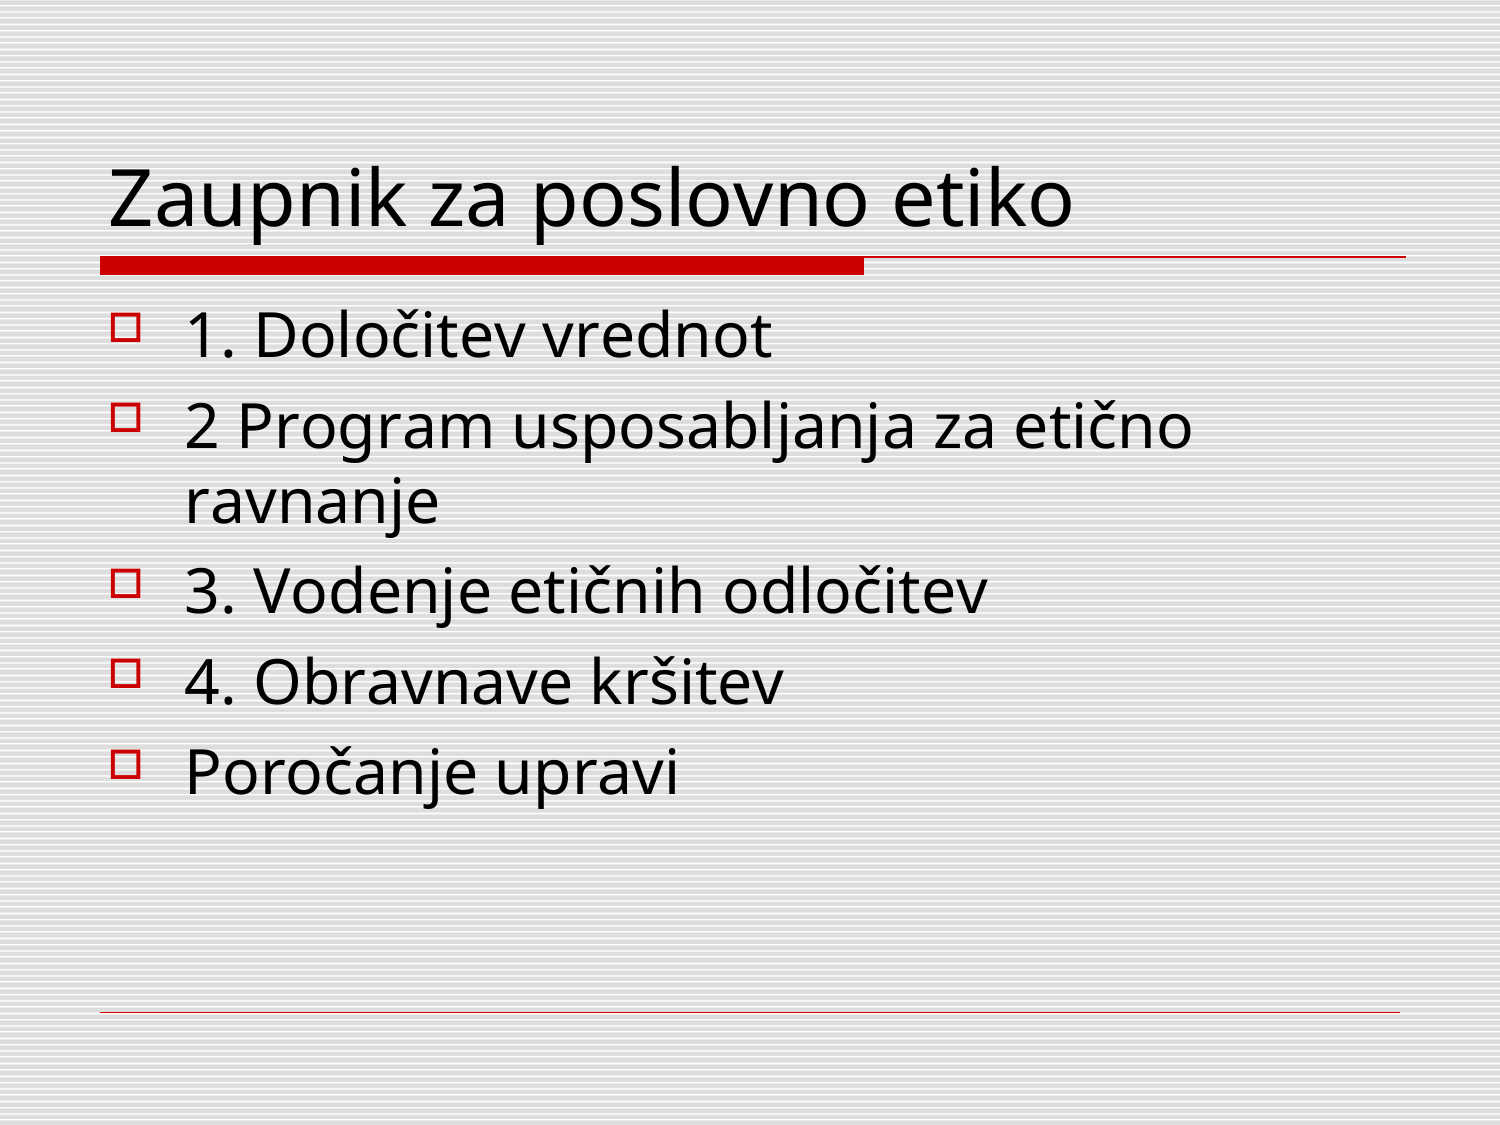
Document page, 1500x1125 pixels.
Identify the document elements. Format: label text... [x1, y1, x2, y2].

list 1. Določitev vrednot 2 Program usposabljanja za etično ravnanje 3. Vodenje etičnih odločitev 4. Obravnave kršitev Poročanje upravi [92, 287, 1406, 988]
picture [0, 0, 1500, 1125]
title Zaupnik za poslovno etiko [94, 49, 1407, 250]
